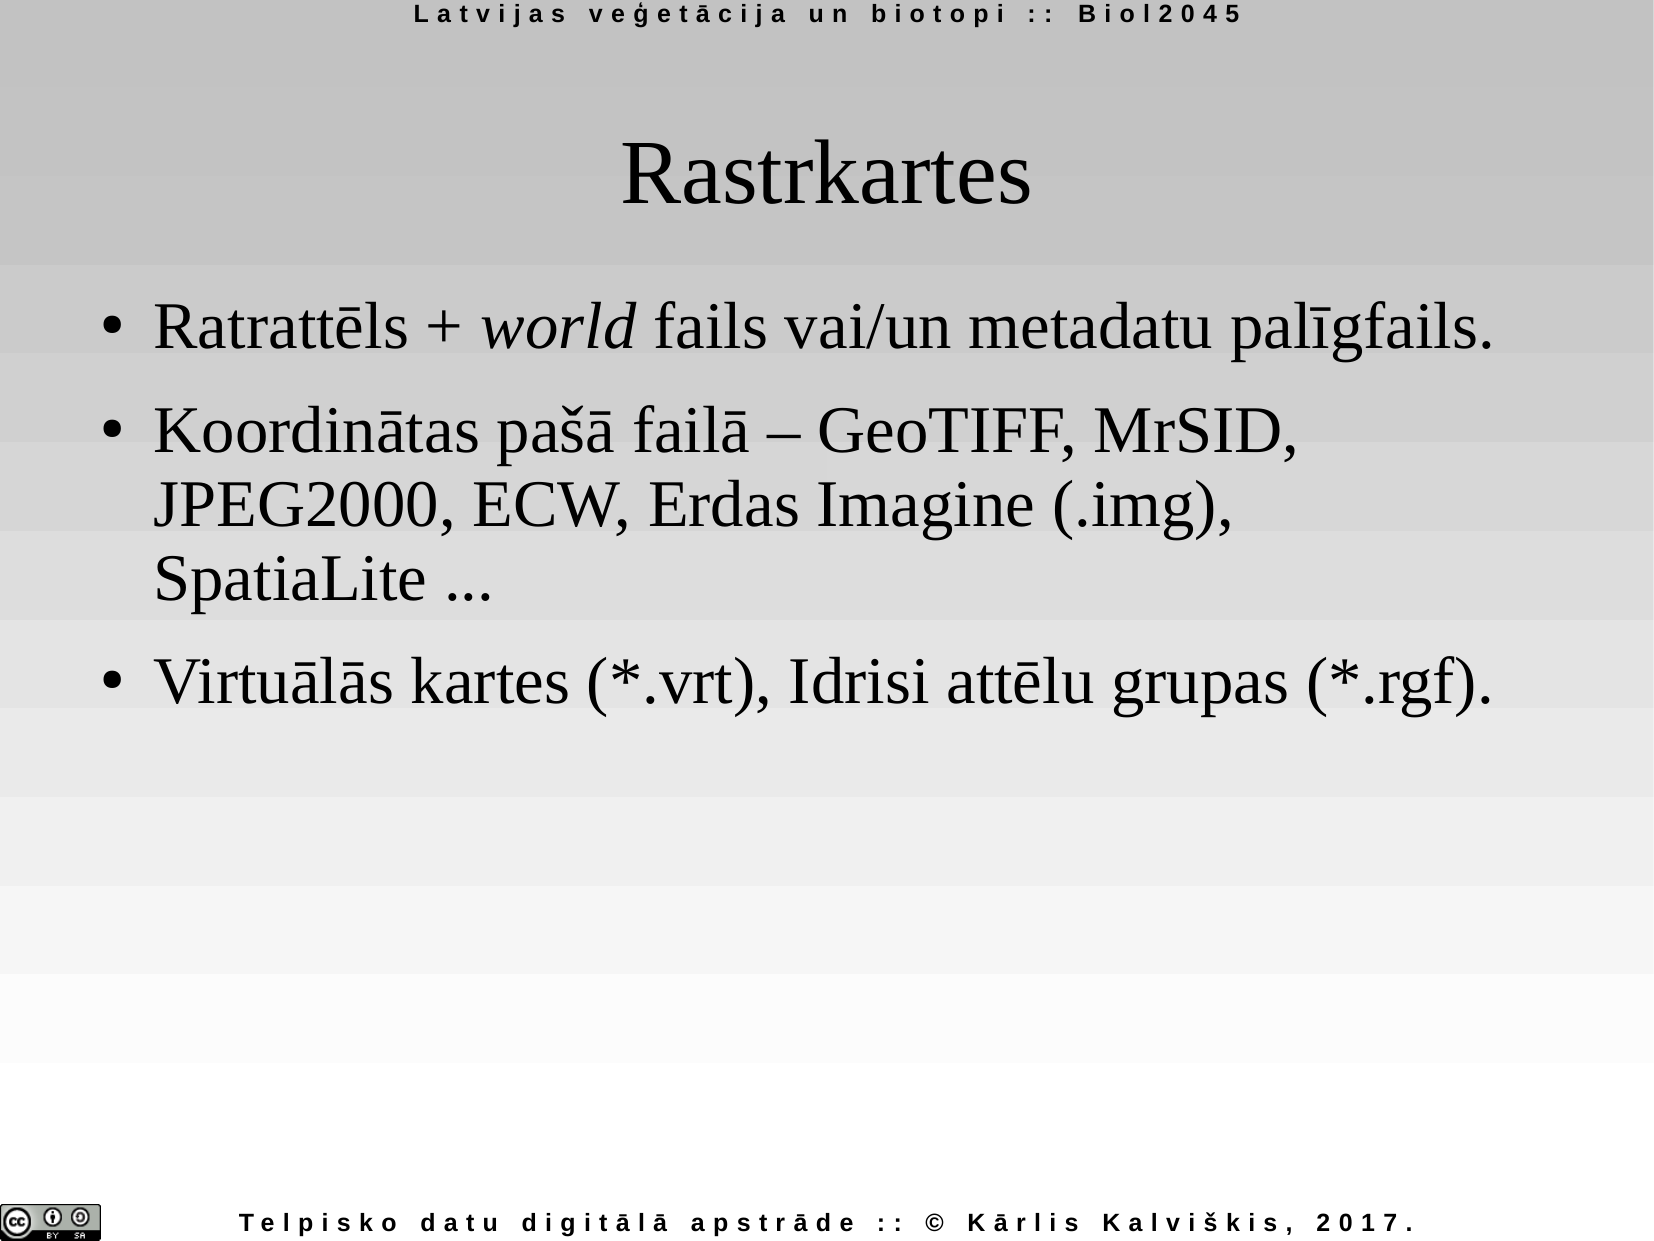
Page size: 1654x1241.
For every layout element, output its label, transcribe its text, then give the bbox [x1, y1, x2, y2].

picture [0, 0, 1654, 1241]
list Ratrattēls + world fails vai/un metadatu palīgfails. Koordinātas pašā failā – GeoTIFF, MrSID, JPEG2000, ECW, Erdas Imagine (.img), SpatiaLite ... Virtuālās kartes (*.vrt), Idrisi attēlu grupas (*.rgf). [82, 289, 1571, 1098]
title Rastrkartes [29, 49, 1625, 296]
